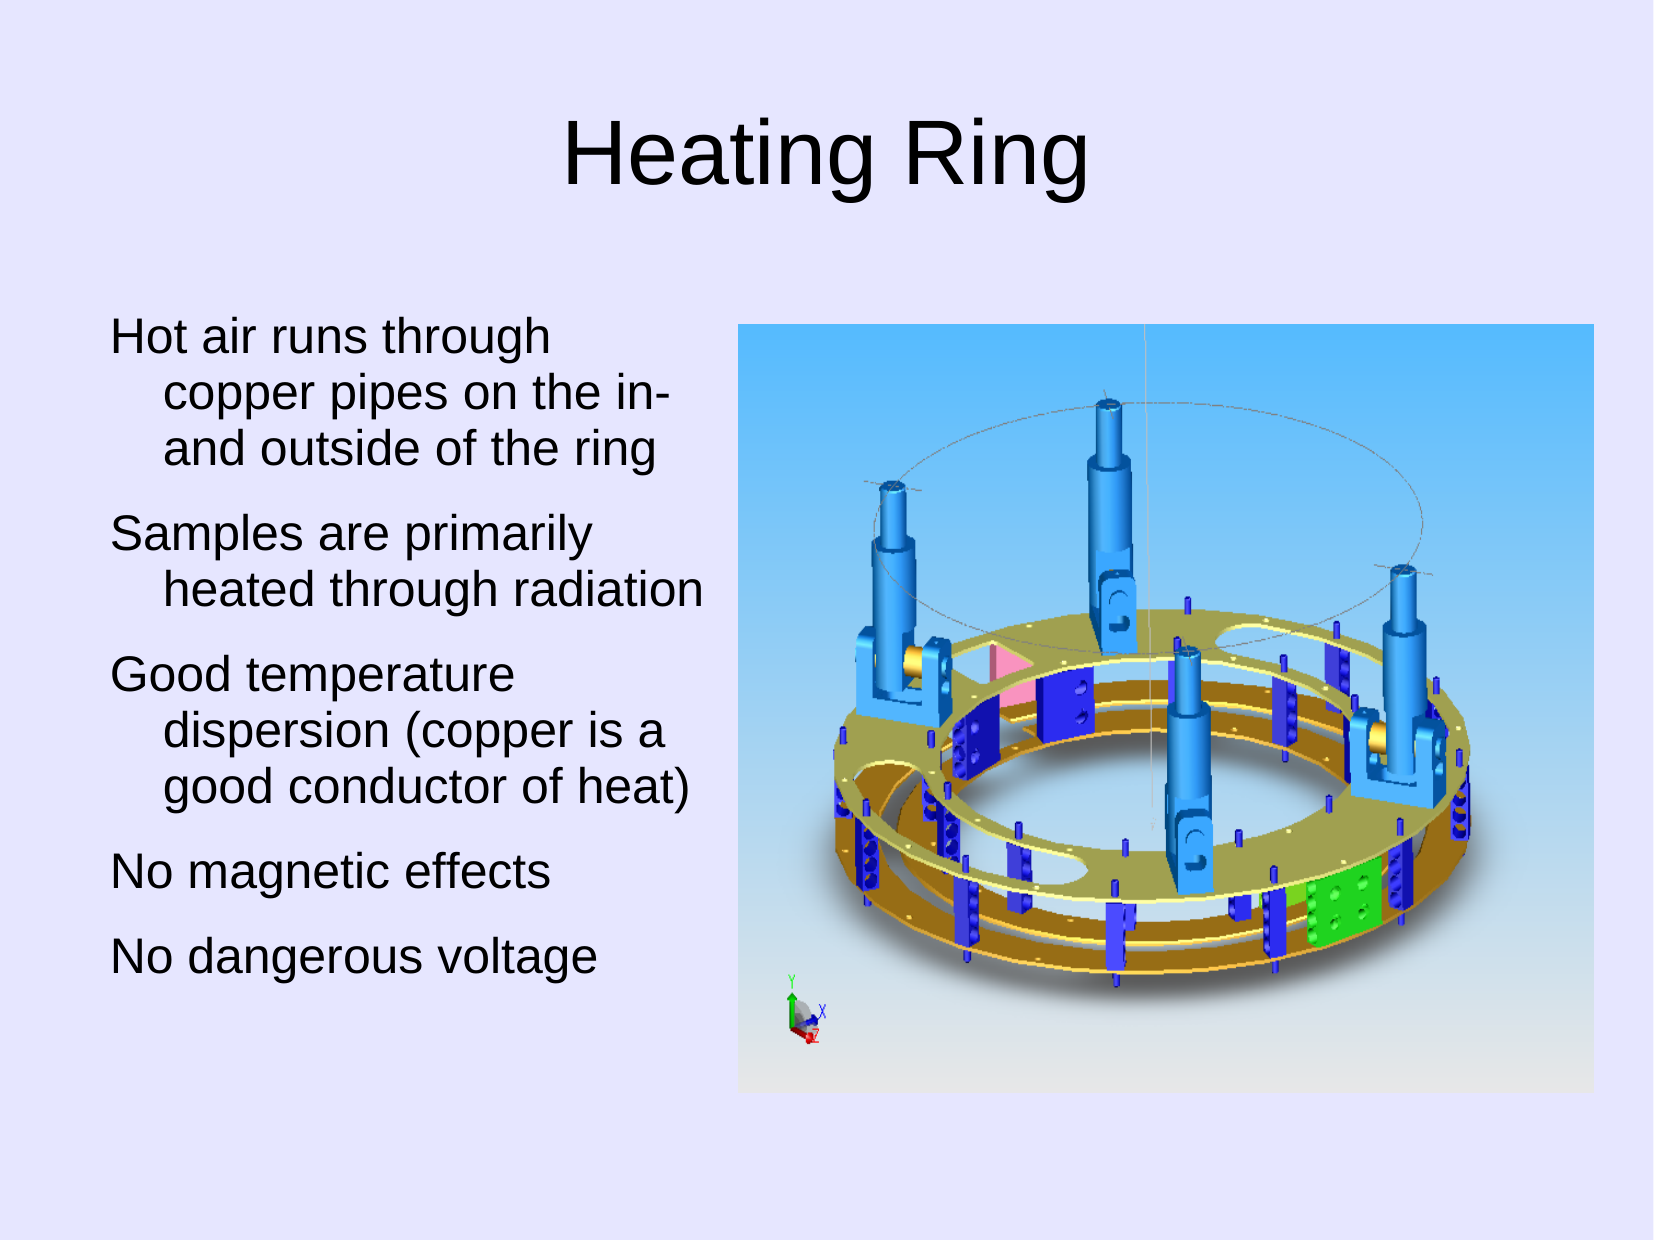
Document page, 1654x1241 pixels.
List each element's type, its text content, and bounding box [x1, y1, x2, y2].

picture [738, 324, 1594, 1093]
list Hot air runs through copper pipes on the in- and outside of the ring Samples are primarily heated through radiation Good temperature dispersion (copper is a good conductor of heat) No magnetic effects No dangerous voltage [92, 308, 709, 1090]
title Heating Ring [82, 49, 1571, 257]
